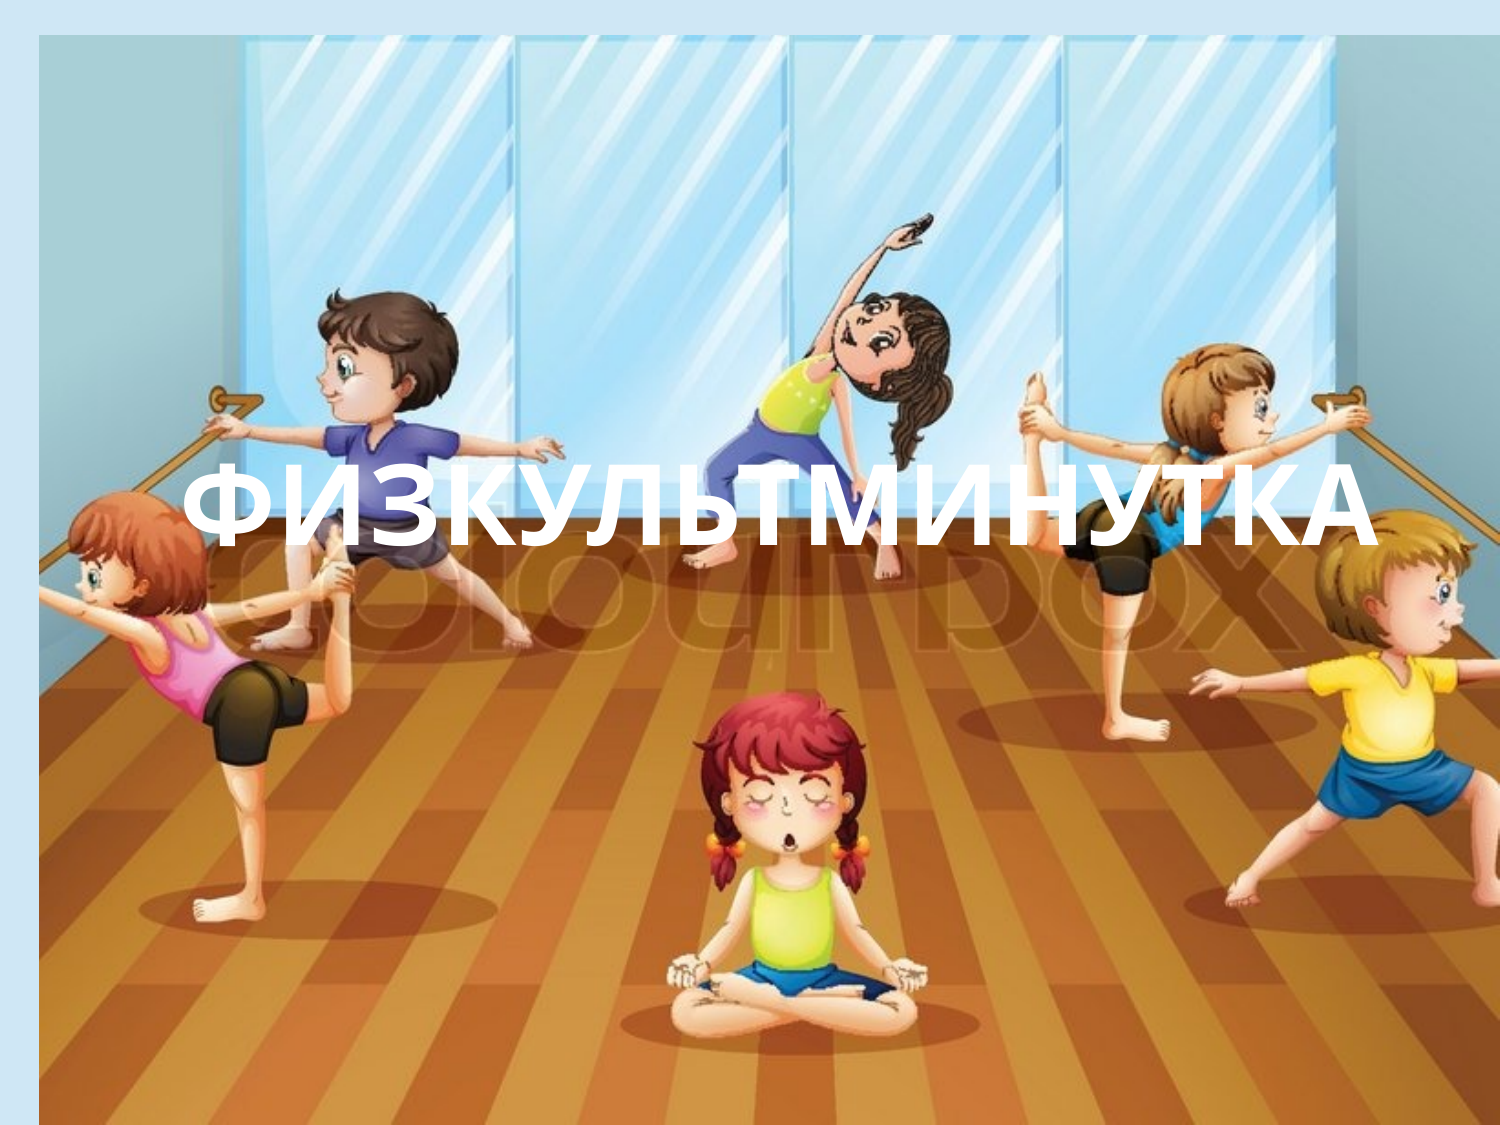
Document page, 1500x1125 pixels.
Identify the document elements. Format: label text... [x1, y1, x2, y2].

text_box ФИЗКУЛЬТМИНУТКА [82, 425, 1477, 576]
picture [39, 35, 1500, 1125]
